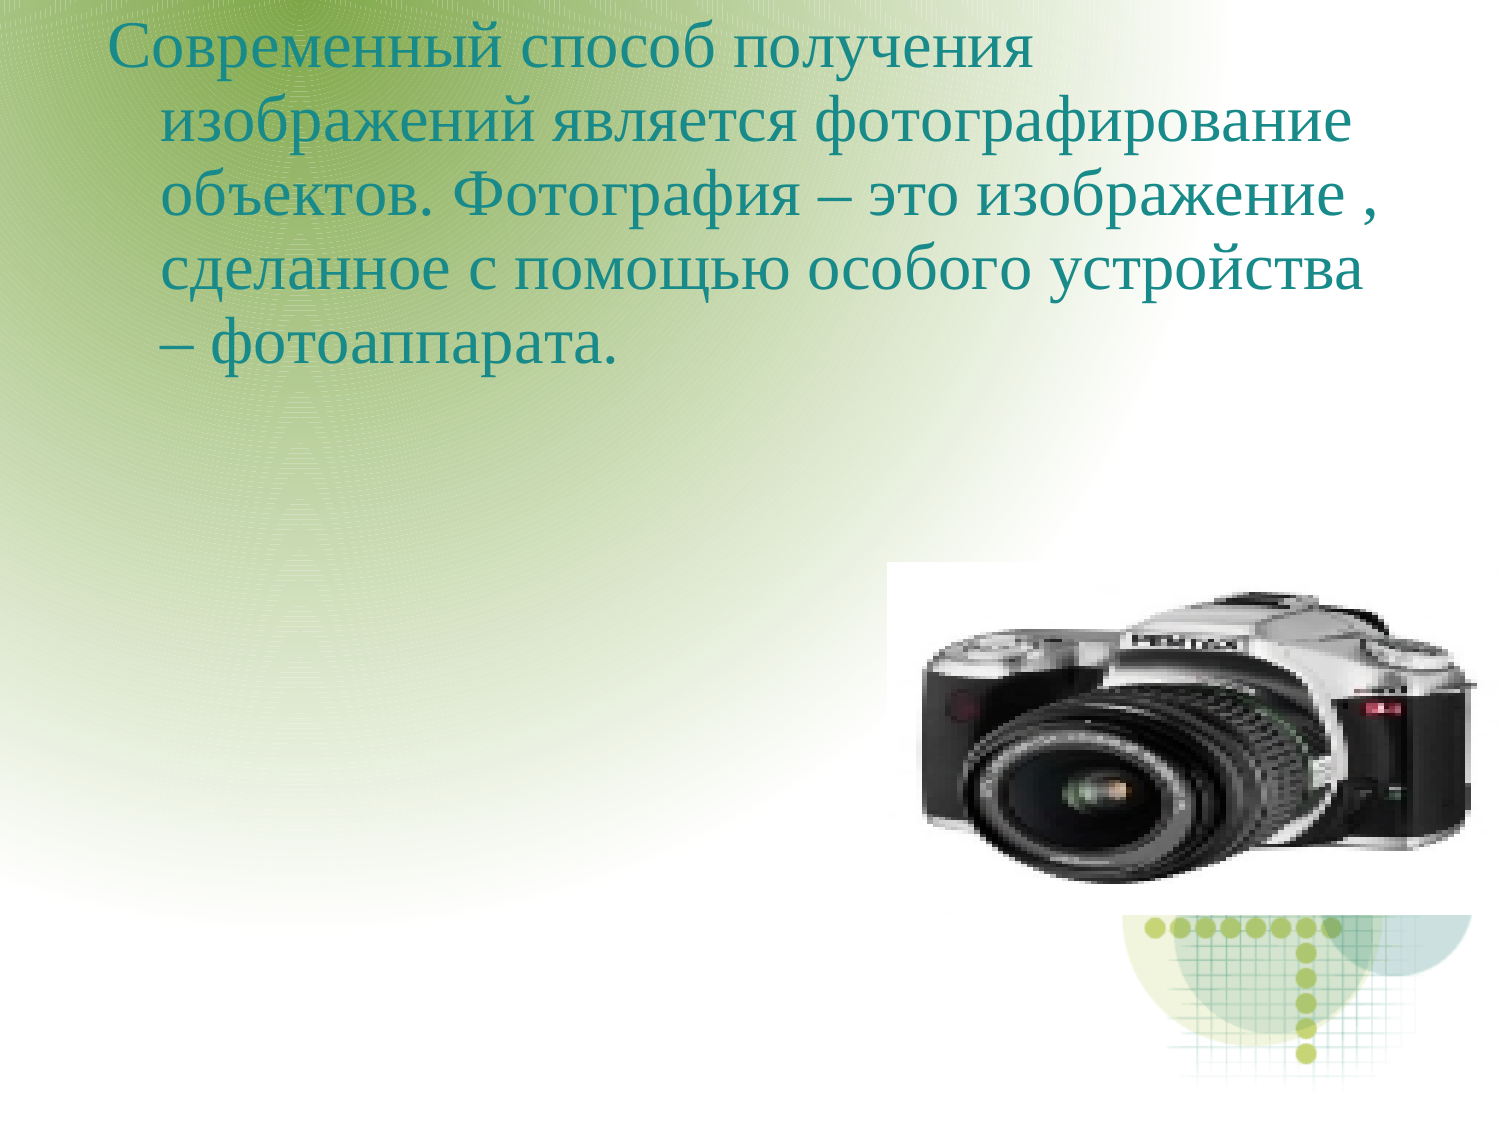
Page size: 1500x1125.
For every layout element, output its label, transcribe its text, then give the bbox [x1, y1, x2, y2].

picture [887, 562, 1500, 1098]
list Современный способ получения изображений является фотографирование объектов. Фотография – это изображение , сделанное с помощью особого устройства – фотоаппарата. [75, 0, 1426, 613]
